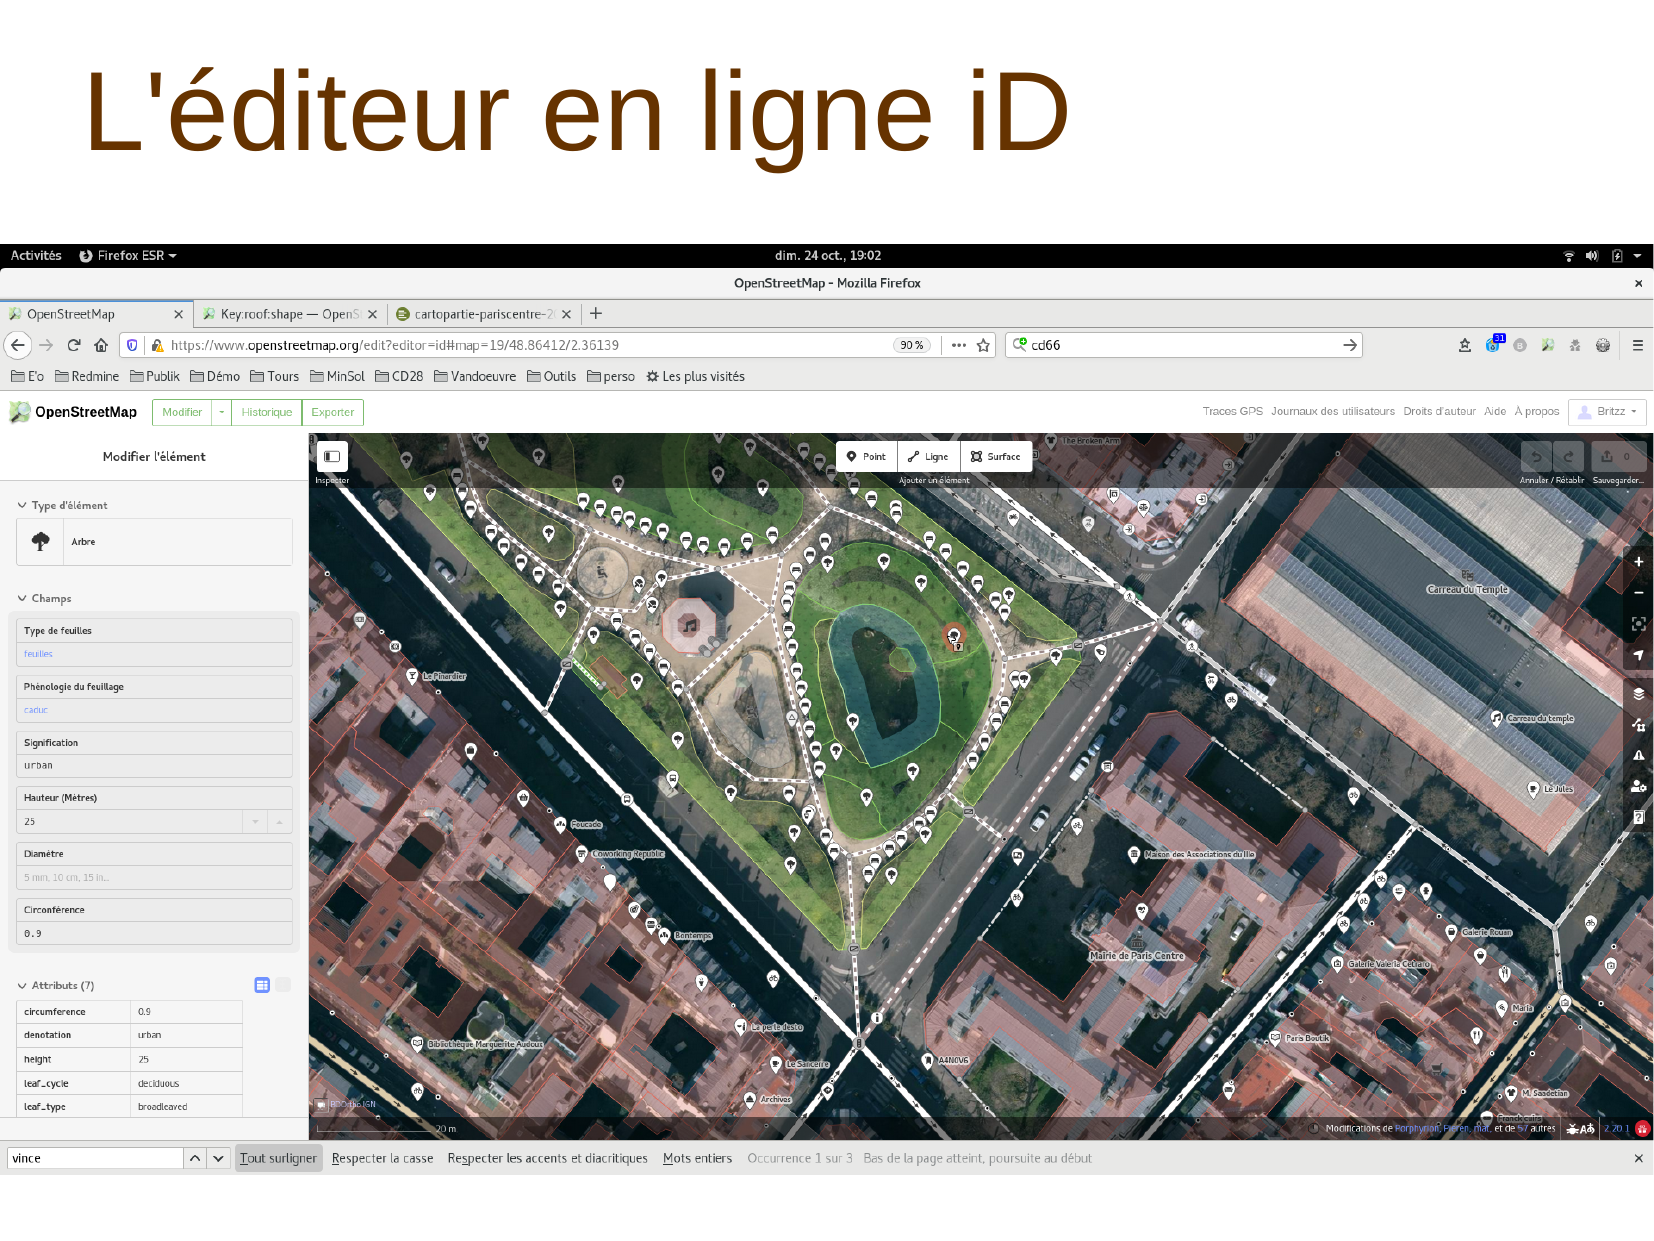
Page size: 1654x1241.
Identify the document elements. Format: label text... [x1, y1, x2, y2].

picture [0, 244, 1654, 1175]
title L'éditeur en ligne iD [82, 40, 1572, 182]
